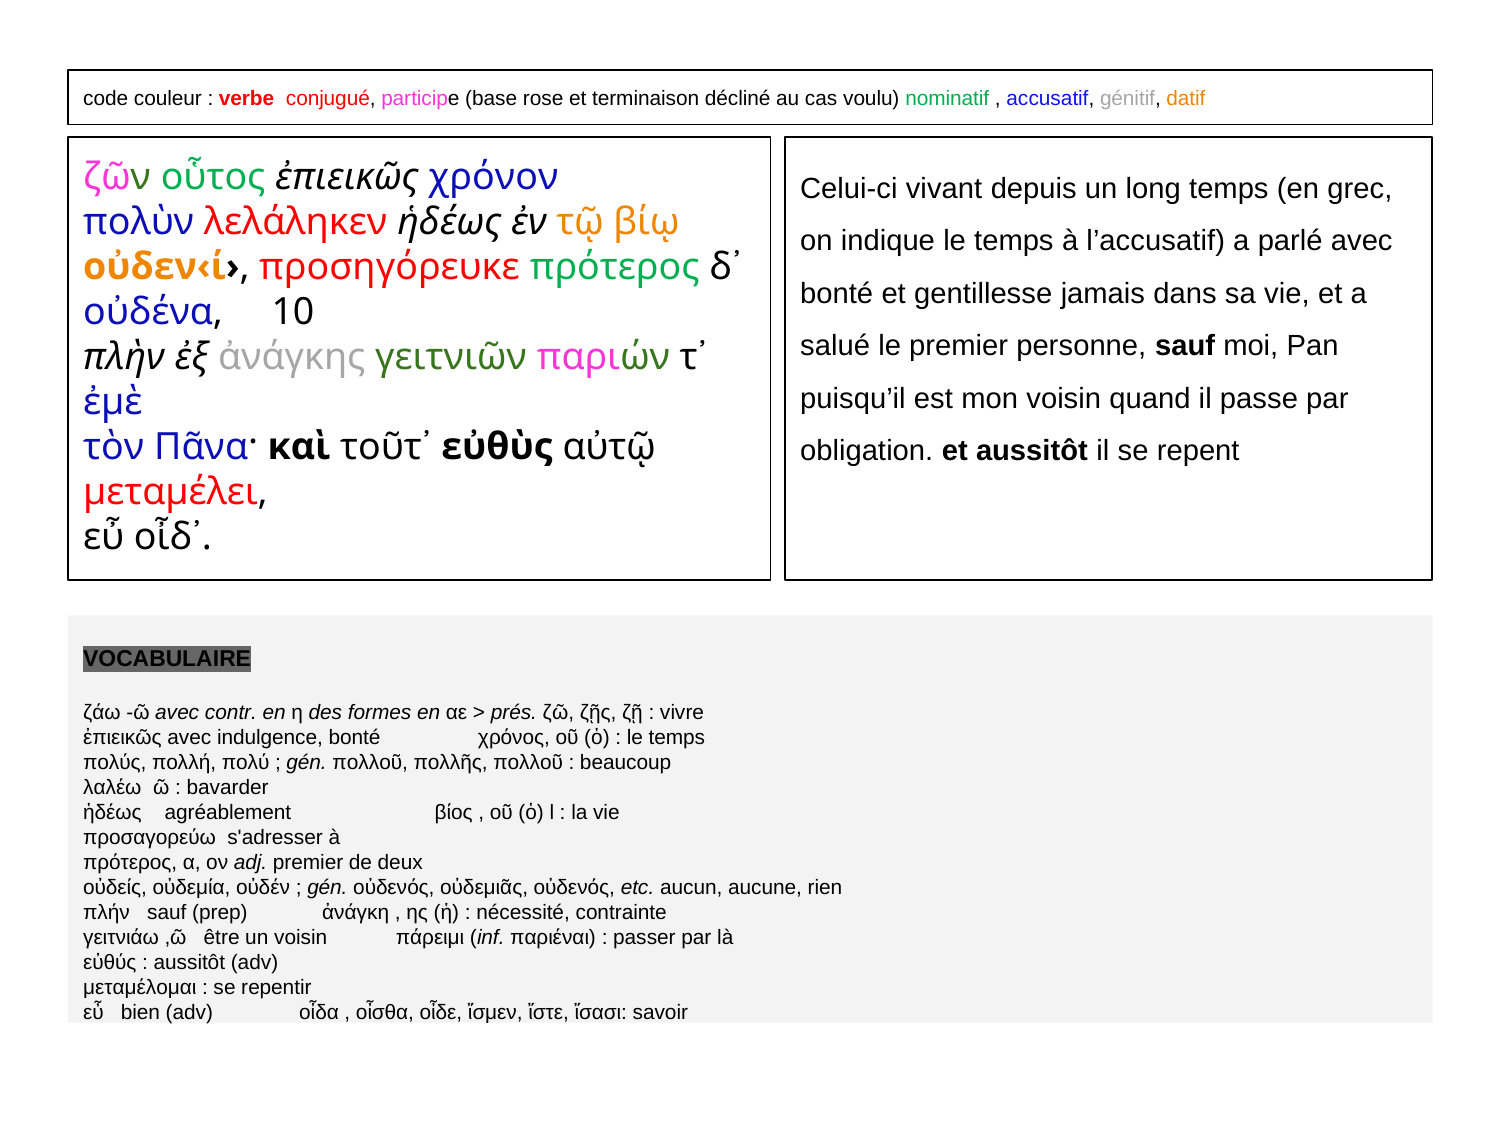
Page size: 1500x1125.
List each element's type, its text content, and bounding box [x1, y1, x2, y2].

text_box VOCABULAIRE ζάω -ῶ avec contr. en η des formes en αε > prés. ζῶ, ζῇς, ζῇ : vivre ἐπιεικῶς avec indulgence, bonté χρόνος, οῦ (ὁ) : le temps πολύς, πολλή, πολύ ; gén. πολλοῦ, πολλῆς, πολλοῦ : beaucoup λαλέω ῶ : bavarder ἡδέως agréablement βίος , οῦ (ὁ) l : la vie προσαγορεύω s'adresser à πρότερος, α, ον adj. premier de deux οὐδείς, οὐδεμία, οὐδέν ; gén. οὐδενός, οὐδεμιᾶς, οὐδενός, etc. aucun, aucune, rien πλήν sauf (prep) ἀνάγκη , ης (ἡ) : nécessité, contrainte γειτνιάω ,ῶ être un voisin πάρειμι (inf. παριέναι) : passer par là εὐθύς : aussitôt (adv) μεταμέλομαι : se repentir εὖ bien (adv) οἶδα , οἶσθα, οἶδε, ἴσμεν, ἴστε, ἴσασι: savoir [68, 615, 1433, 1023]
text_box ζῶν οὗτος ἐπιεικῶς χρόνον πολὺν λελάληκεν ἡδέως ἐν τῷ βίῳ οὐδεν‹ί›, προσηγόρευκε πρότερος δ᾽ οὐδένα, 10 πλὴν ἐξ ἀνάγκης γειτνιῶν παριών τ᾽ ἐμὲ τὸν Πᾶνα· καὶ τοῦτ᾽ εὐθὺς αὐτῷ μεταμέλει, εὖ οἶδ᾽. [68, 136, 771, 581]
text_box code couleur : verbe conjugué, participe (base rose et terminaison décliné au cas voulu) nominatif , accusatif, génitif, datif [68, 70, 1433, 125]
text_box Celui-ci vivant depuis un long temps (en grec, on indique le temps à l’accusatif) a parlé avec bonté et gentillesse jamais dans sa vie, et a salué le premier personne, sauf moi, Pan puisqu’il est mon voisin quand il passe par obligation. et aussitôt il se repent [785, 136, 1432, 581]
